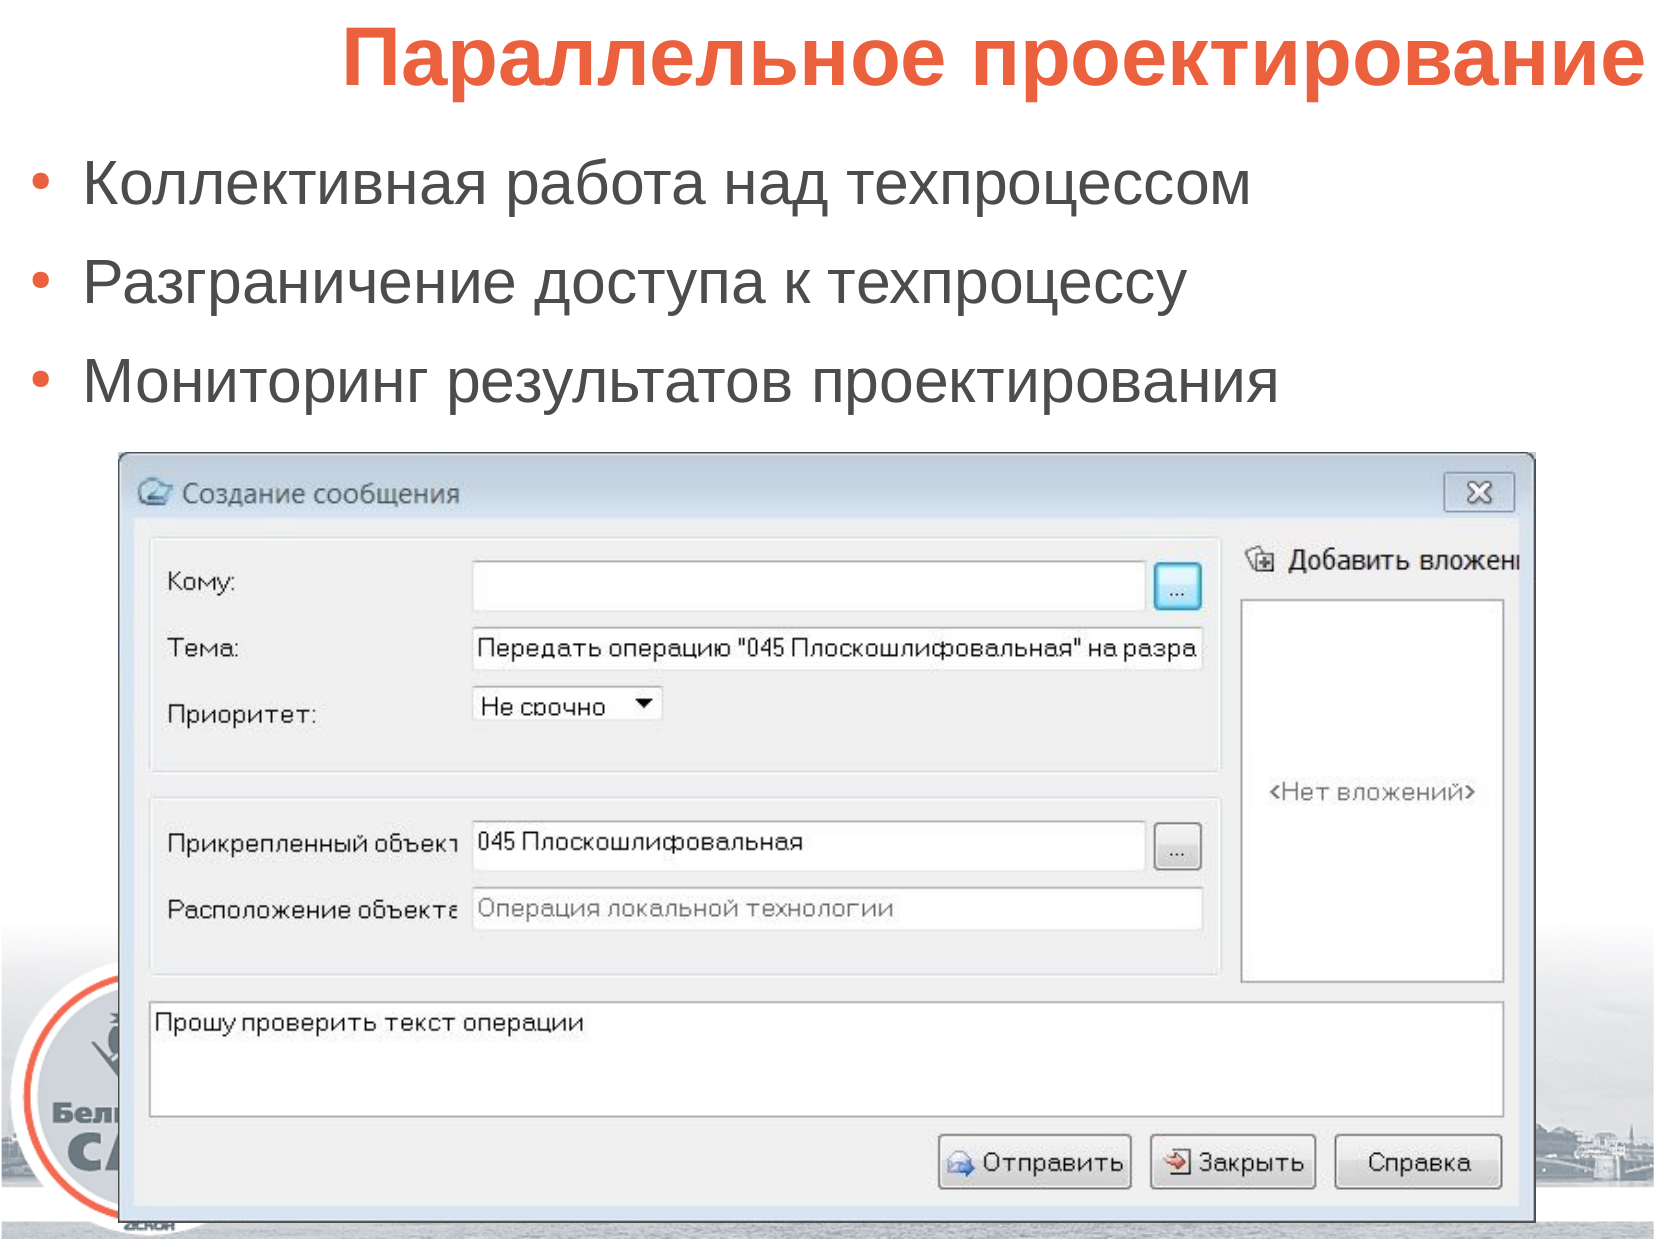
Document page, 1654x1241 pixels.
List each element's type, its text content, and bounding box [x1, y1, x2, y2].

list Коллективная работа над техпроцессом Разграничение доступа к техпроцессу Мониторинг результатов проектирования [11, 147, 1459, 443]
picture [1, 0, 1654, 1239]
title Параллельное проектирование [159, 8, 1648, 107]
